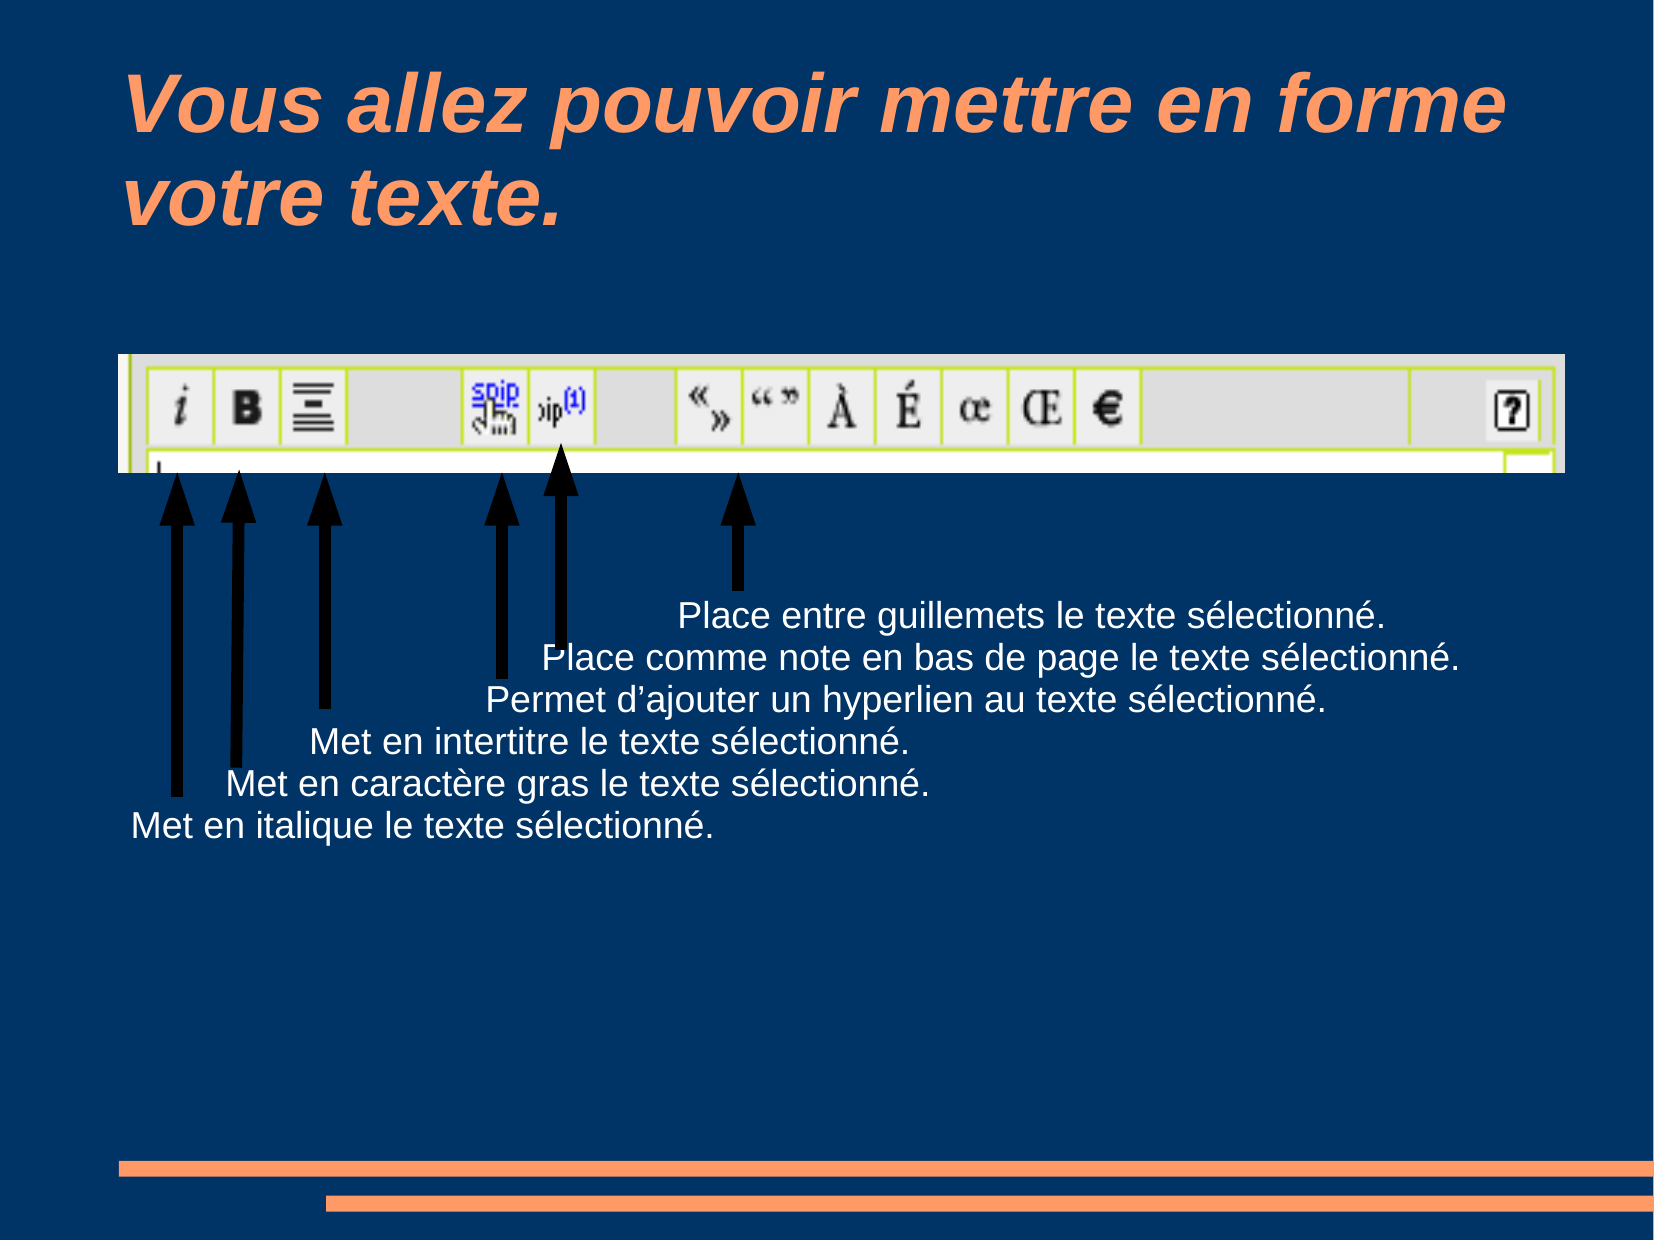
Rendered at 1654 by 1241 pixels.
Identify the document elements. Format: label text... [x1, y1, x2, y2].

picture [118, 354, 1565, 473]
subtitle Place entre guillemets le texte sélectionné. Place comme note en bas de page le texte sélectionné. Permet d’ajouter un hyperlien au texte sélectionné. Met en intertitre le texte sélectionné. Met en caractère gras le texte sélectionné. Met en italique le texte sélectionné. [88, 318, 1577, 1123]
title Vous allez pouvoir mettre en forme votre texte. [121, 46, 1534, 254]
